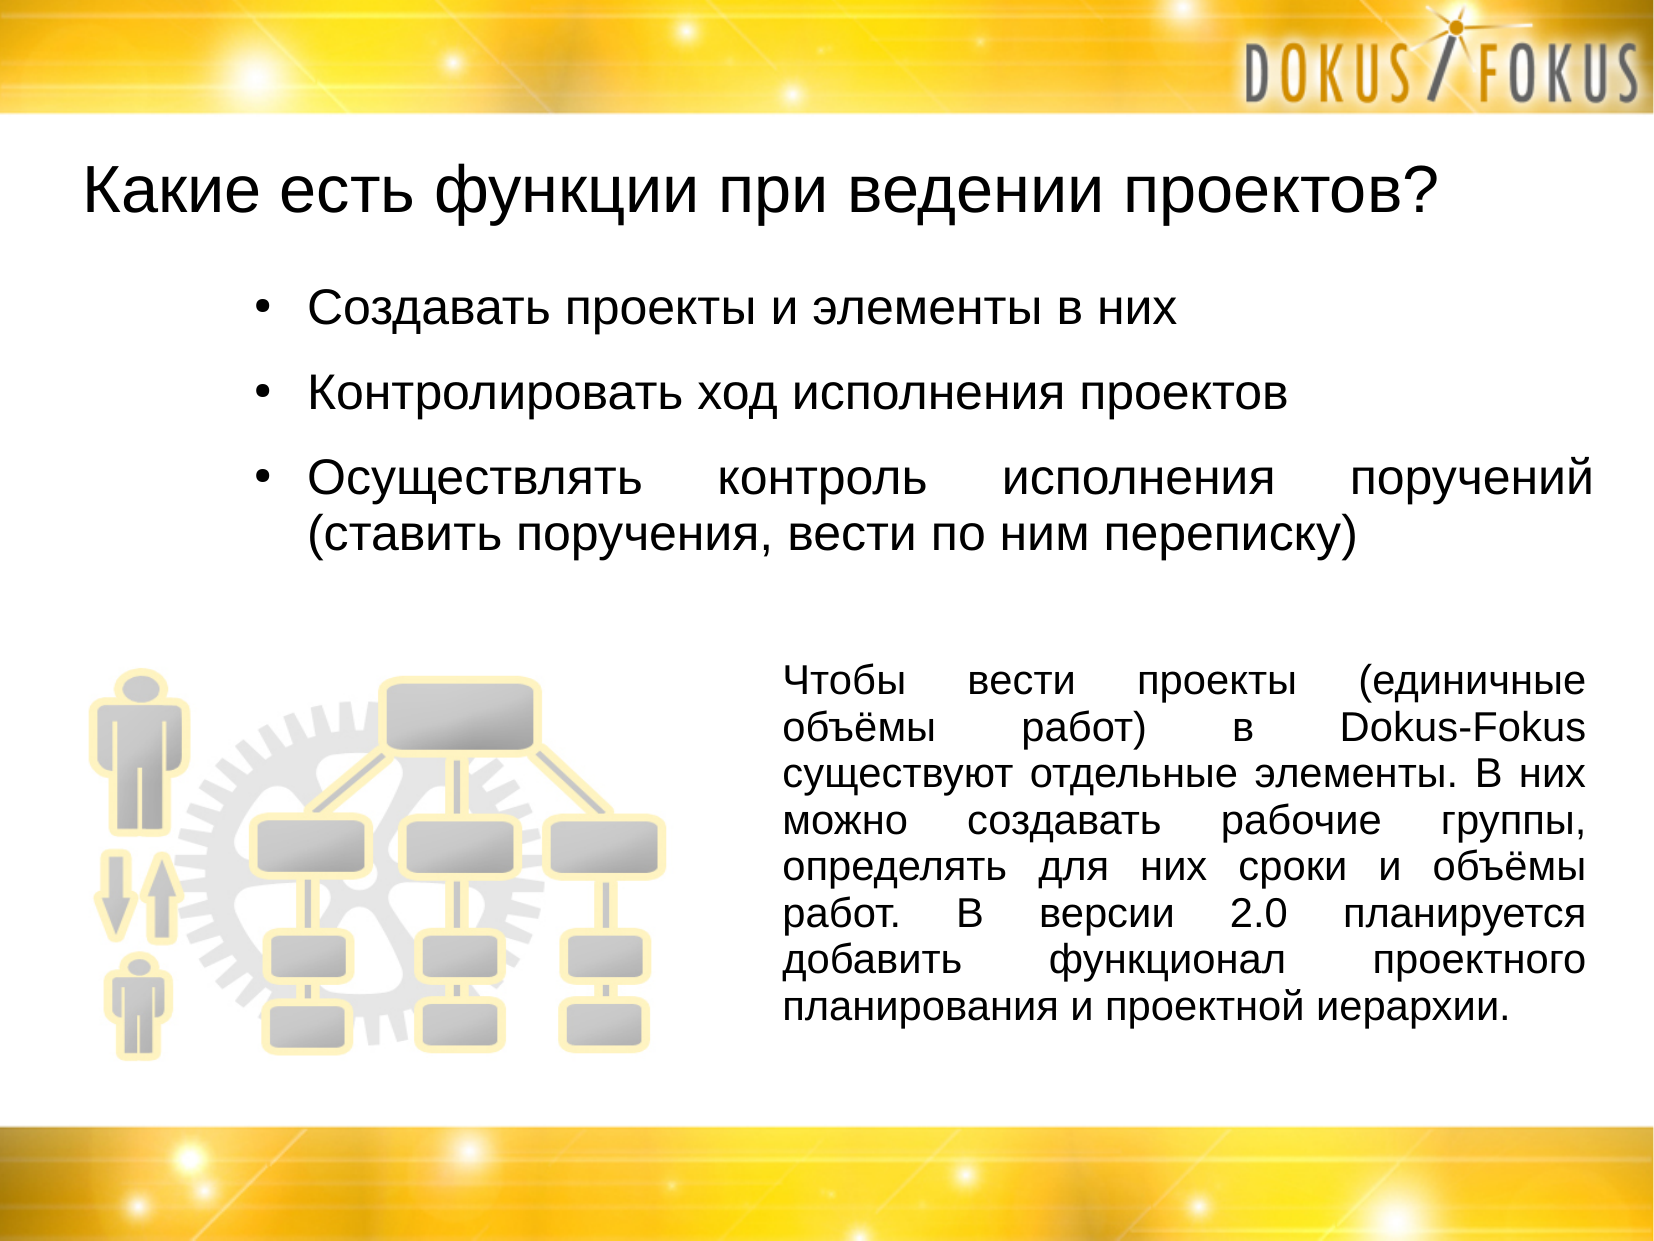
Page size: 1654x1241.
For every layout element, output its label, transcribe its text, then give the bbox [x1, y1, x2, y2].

list Создавать проекты и элементы в них Контролировать ход исполнения проектов Осуществлять контроль исполнения поручений (ставить поручения, вести по ним переписку) [236, 278, 1595, 562]
text_box Чтобы вести проекты (единичные объёмы работ) в Dokus-Fokus существуют отдельные элементы. В них можно создавать рабочие группы, определять для них сроки и объёмы работ. В версии 2.0 планируется добавить функционал проектного планирования и проектной иерархии. [767, 649, 1602, 1079]
picture [0, 0, 1654, 1241]
title Какие есть функции при ведении проектов? [17, 119, 1506, 259]
